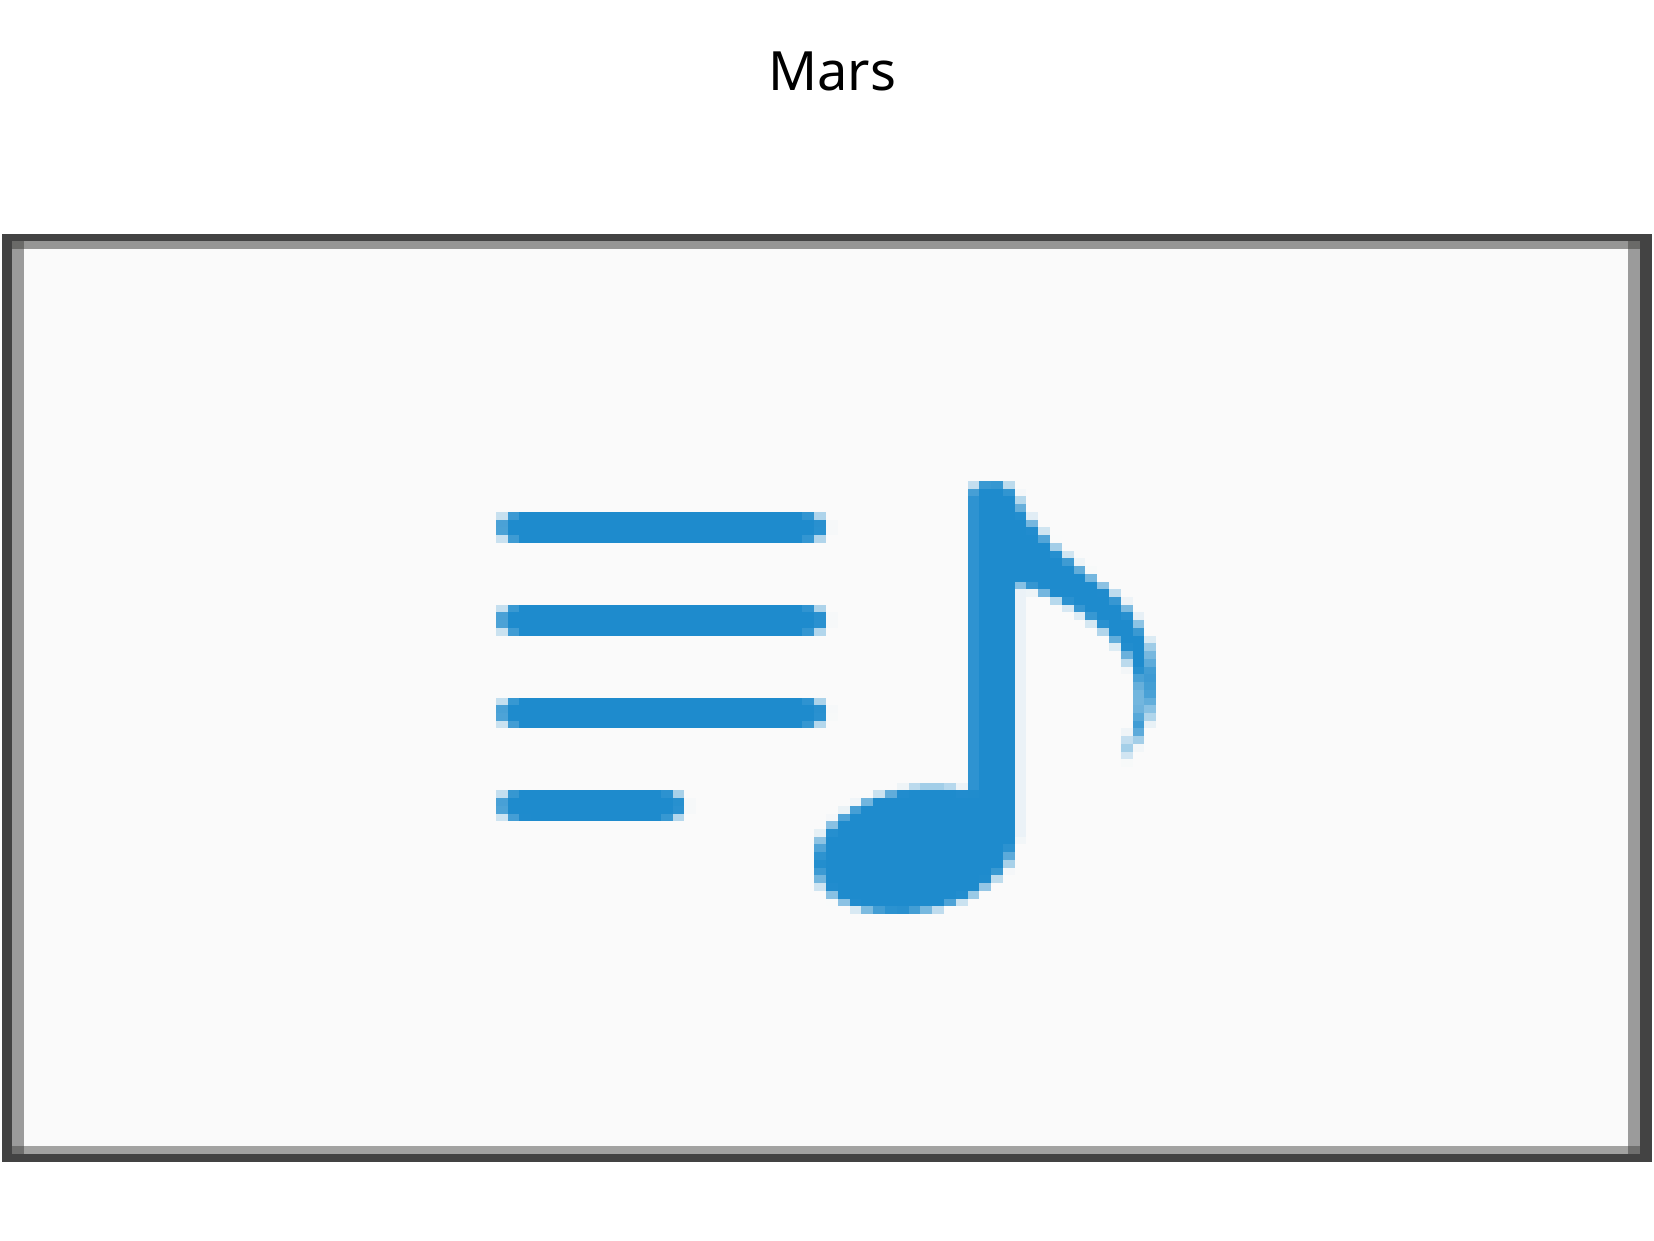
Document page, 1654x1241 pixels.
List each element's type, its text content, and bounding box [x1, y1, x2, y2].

text_box [0, 233, 1653, 1163]
text_box Mars [753, 25, 901, 106]
